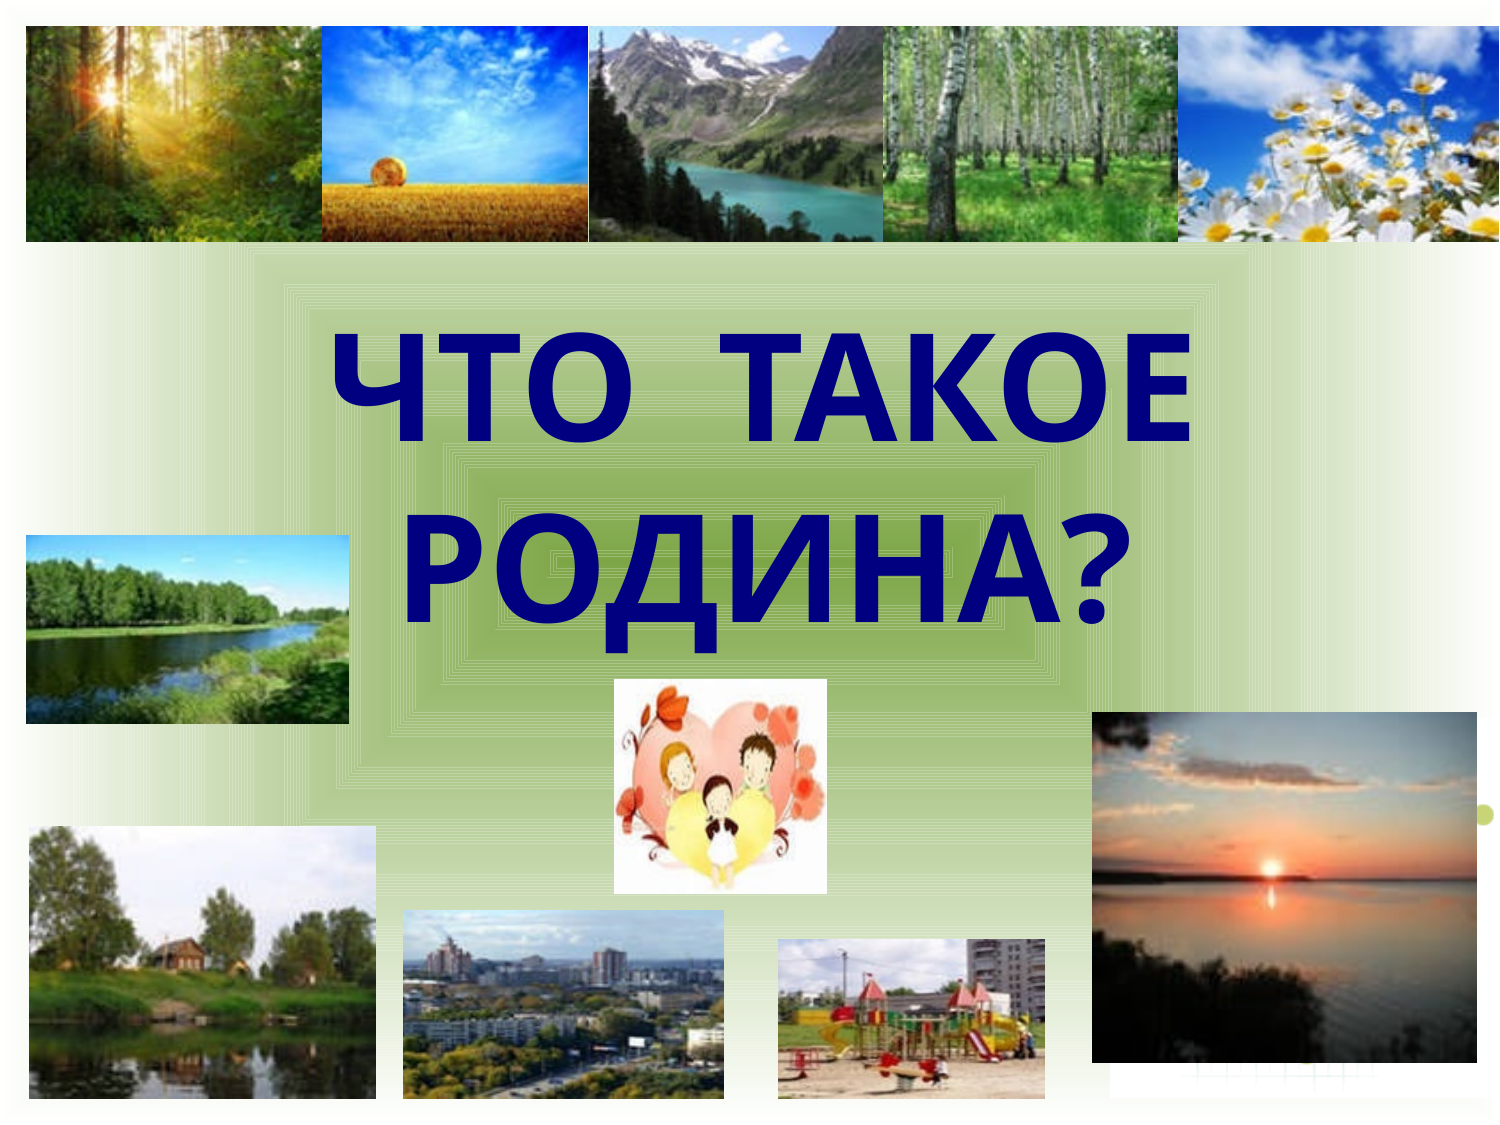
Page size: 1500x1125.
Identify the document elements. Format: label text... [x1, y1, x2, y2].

picture [589, 26, 1499, 242]
picture [29, 826, 376, 1099]
picture [1092, 712, 1477, 1063]
picture [26, 26, 588, 242]
text_box ЧТО ТАКОЕ РОДИНА? [26, 26, 1500, 916]
picture [26, 535, 349, 724]
picture [778, 939, 1045, 1099]
picture [403, 910, 724, 1099]
picture [614, 679, 827, 894]
